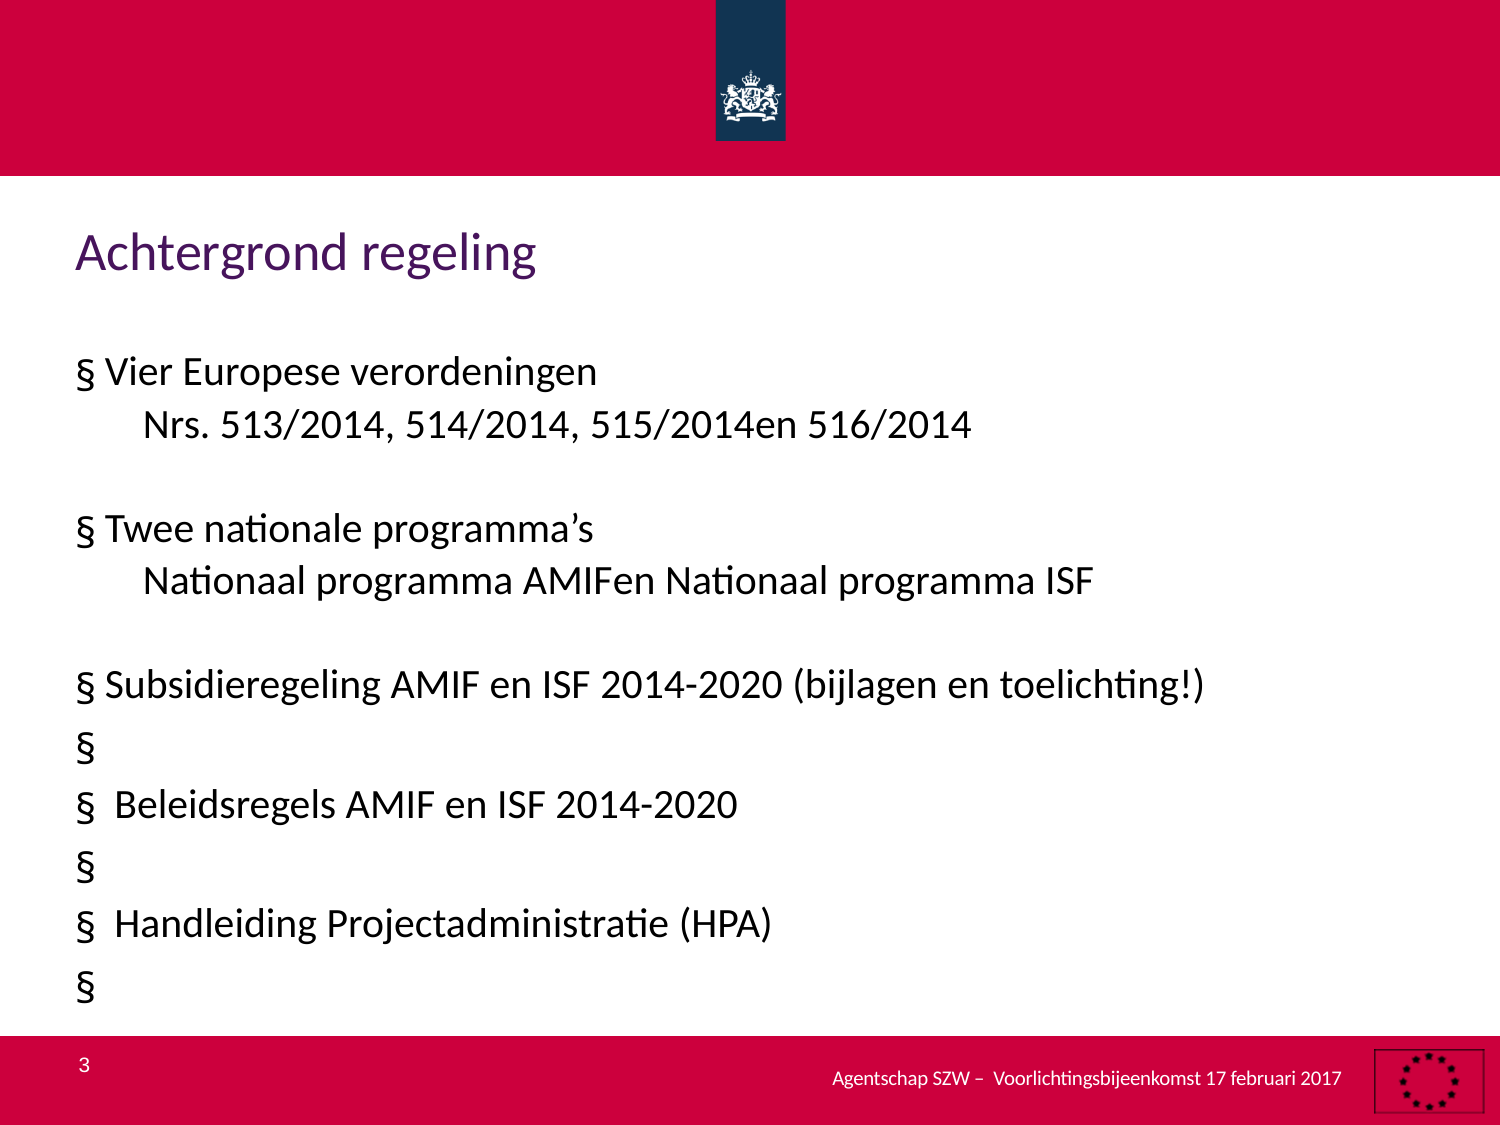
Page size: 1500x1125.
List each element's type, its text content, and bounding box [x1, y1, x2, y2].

text_box [63, 1043, 181, 1104]
picture [1374, 1049, 1486, 1115]
text_box Agentschap SZW – Voorlichtingsbijeenkomst 17 februari 2017 [817, 1057, 1408, 1117]
list Vier Europese verordeningen Nrs. 513/2014, 514/2014, 515/2014 en 516/2014 Twee nationale programma’s Nationaal programma AMIF en Nationaal programma ISF Subsidieregeling AMIF en ISF 2014-2020 (bijlagen en toelichting!) Beleidsregels AMIF en ISF 2014-2020 Handleiding Projectadministratie (HPA) [60, 297, 1383, 1010]
title Achtergrond regeling [60, 202, 1383, 297]
